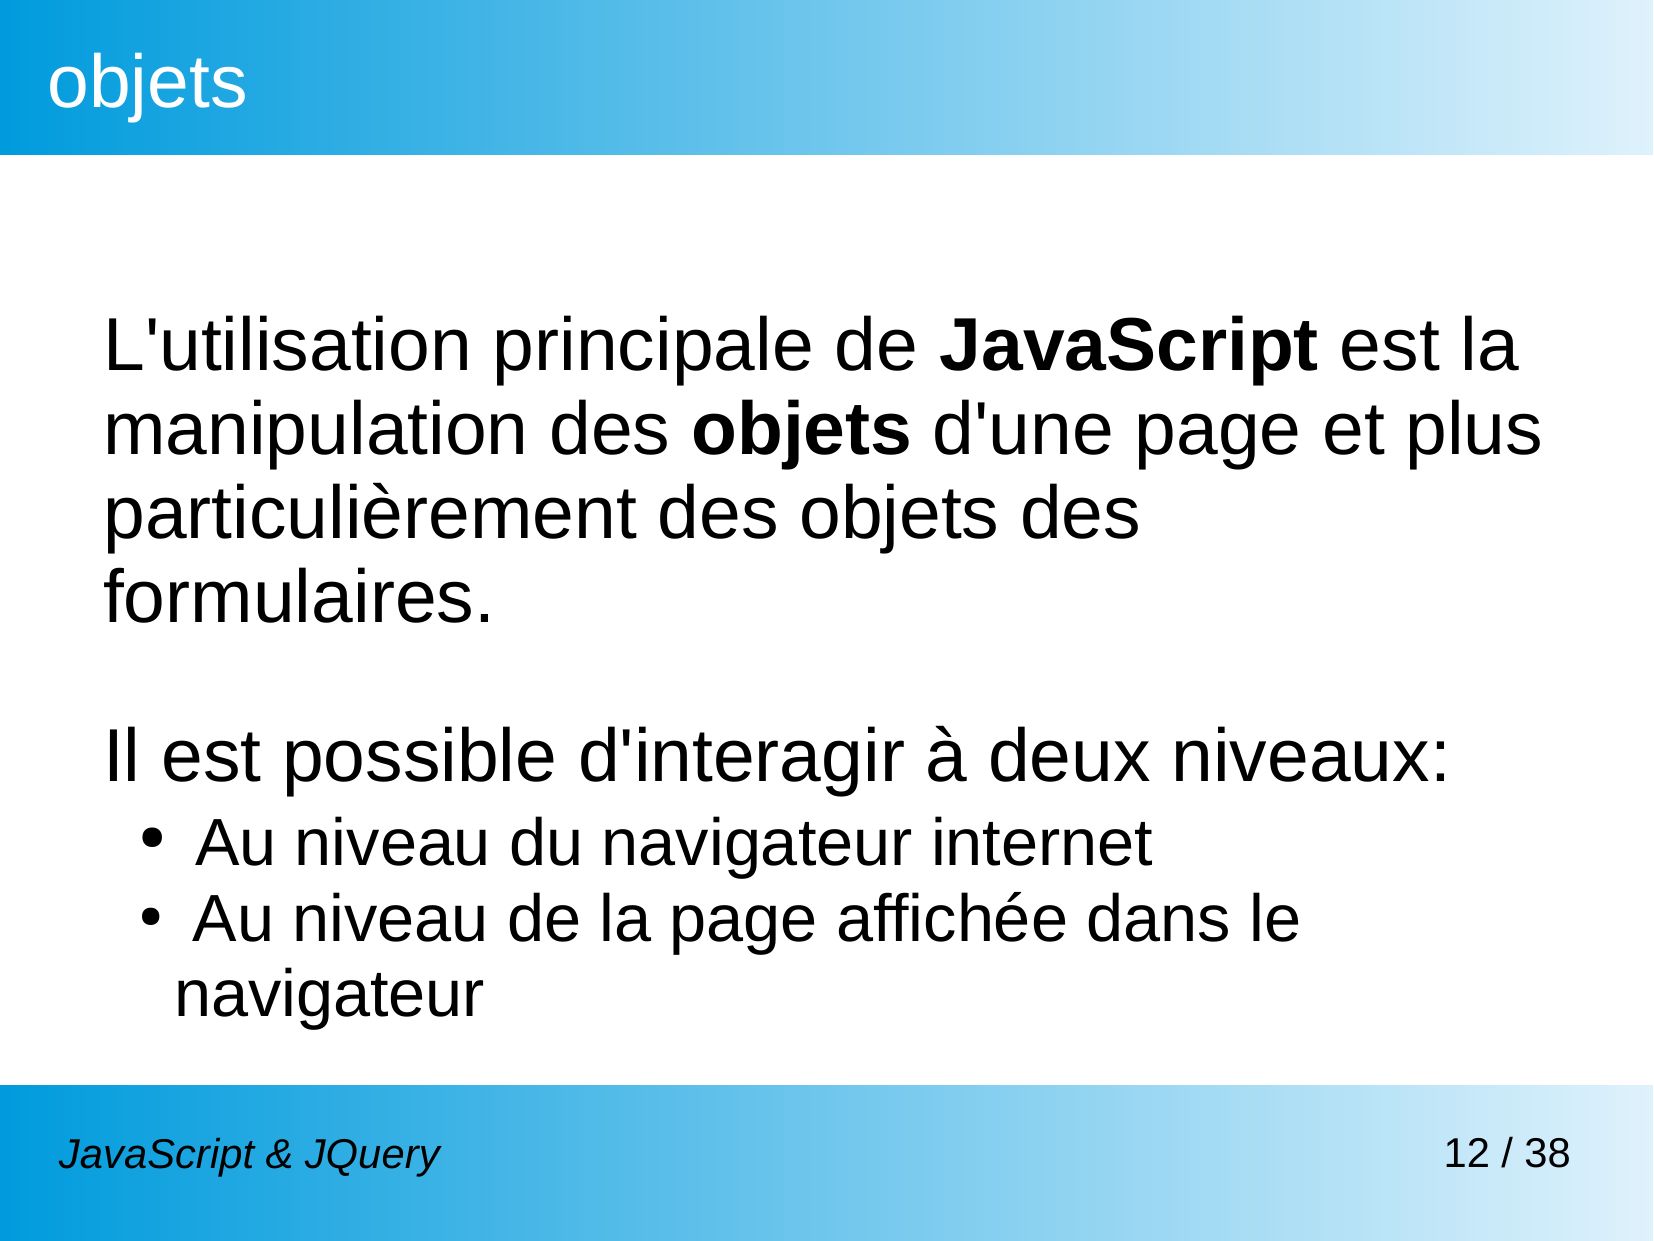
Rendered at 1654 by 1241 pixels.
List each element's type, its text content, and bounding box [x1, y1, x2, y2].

title objets [47, 28, 1536, 134]
text_box L'utilisation principale de JavaScript est la manipulation des objets d'une page et plus particulièrement des objets des formulaires. Il est possible d'interagir à deux niveaux: Au niveau du navigateur internet Au niveau de la page affichée dans le navigateur [88, 295, 1565, 1039]
